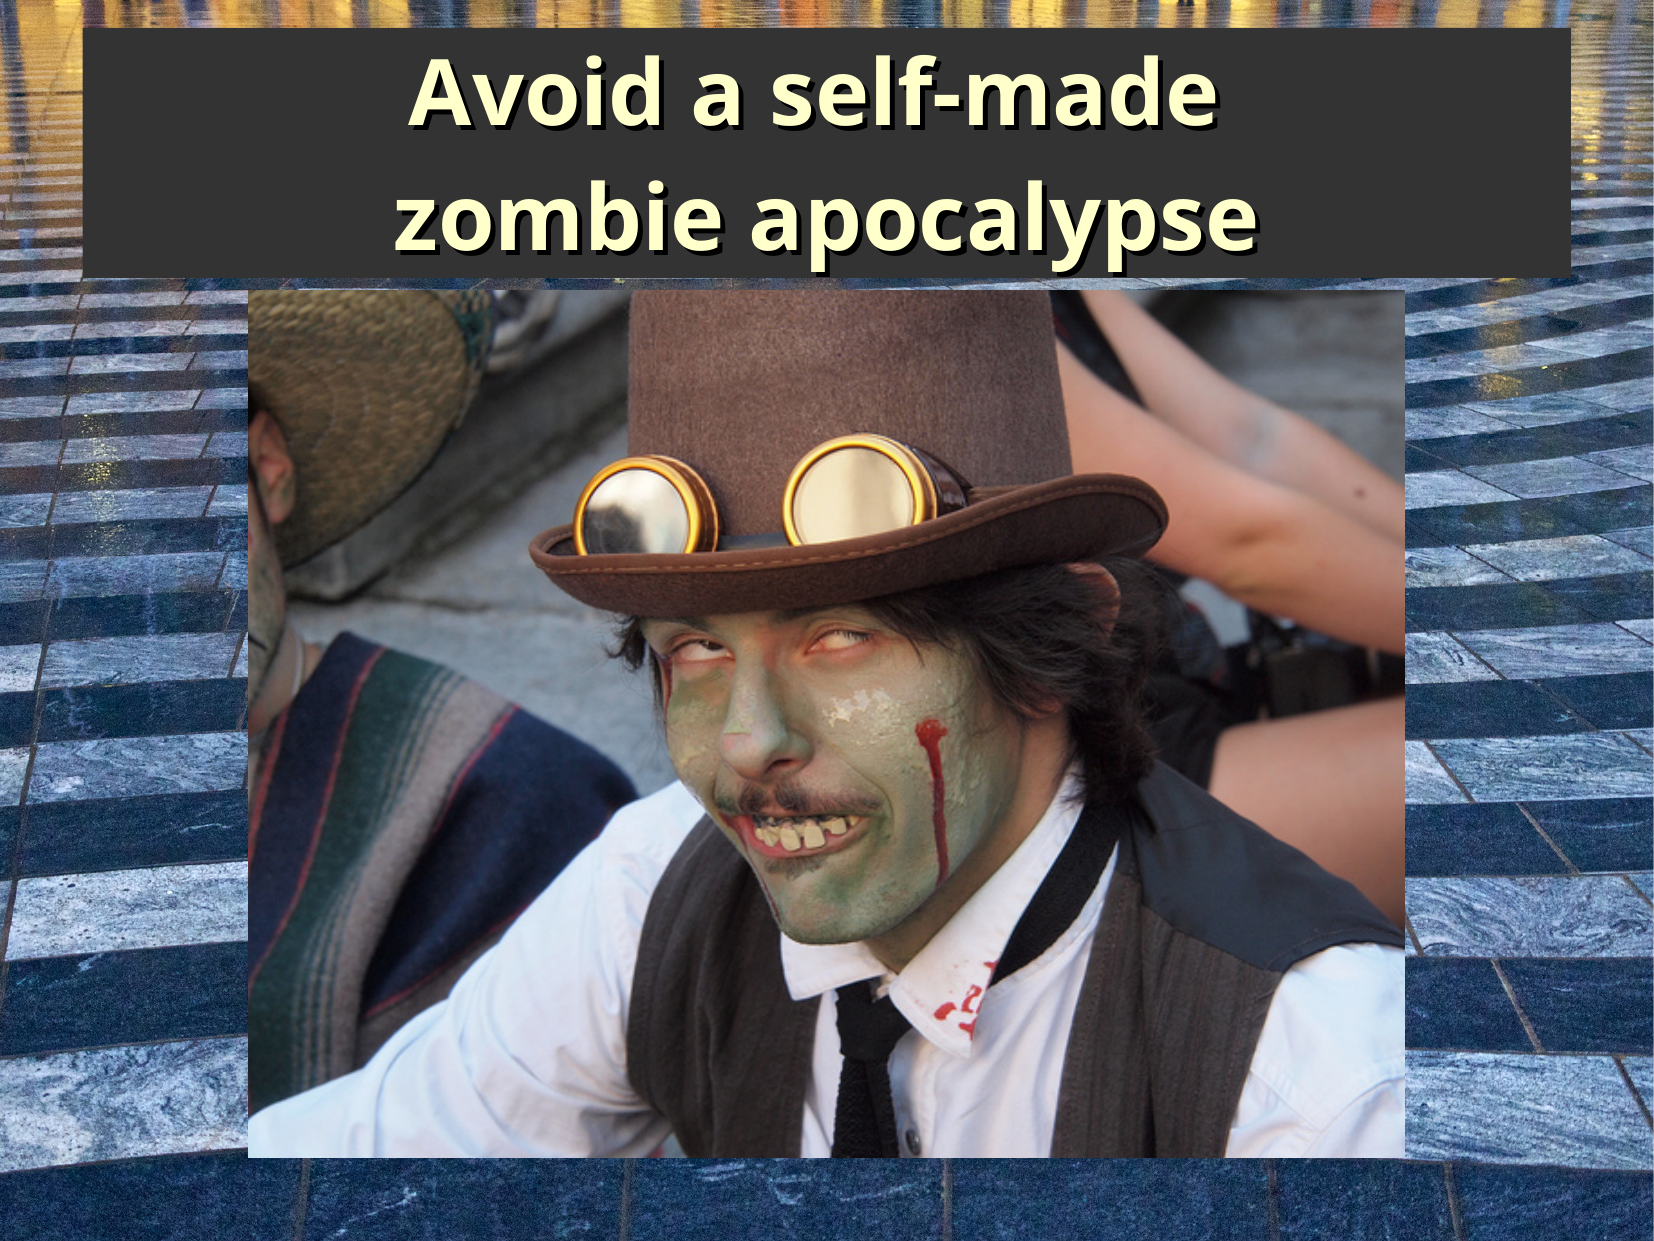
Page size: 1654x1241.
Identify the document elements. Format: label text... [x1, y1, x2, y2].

title Avoid a self-made zombie apocalypse [82, 49, 1571, 257]
picture [0, 0, 1654, 1241]
